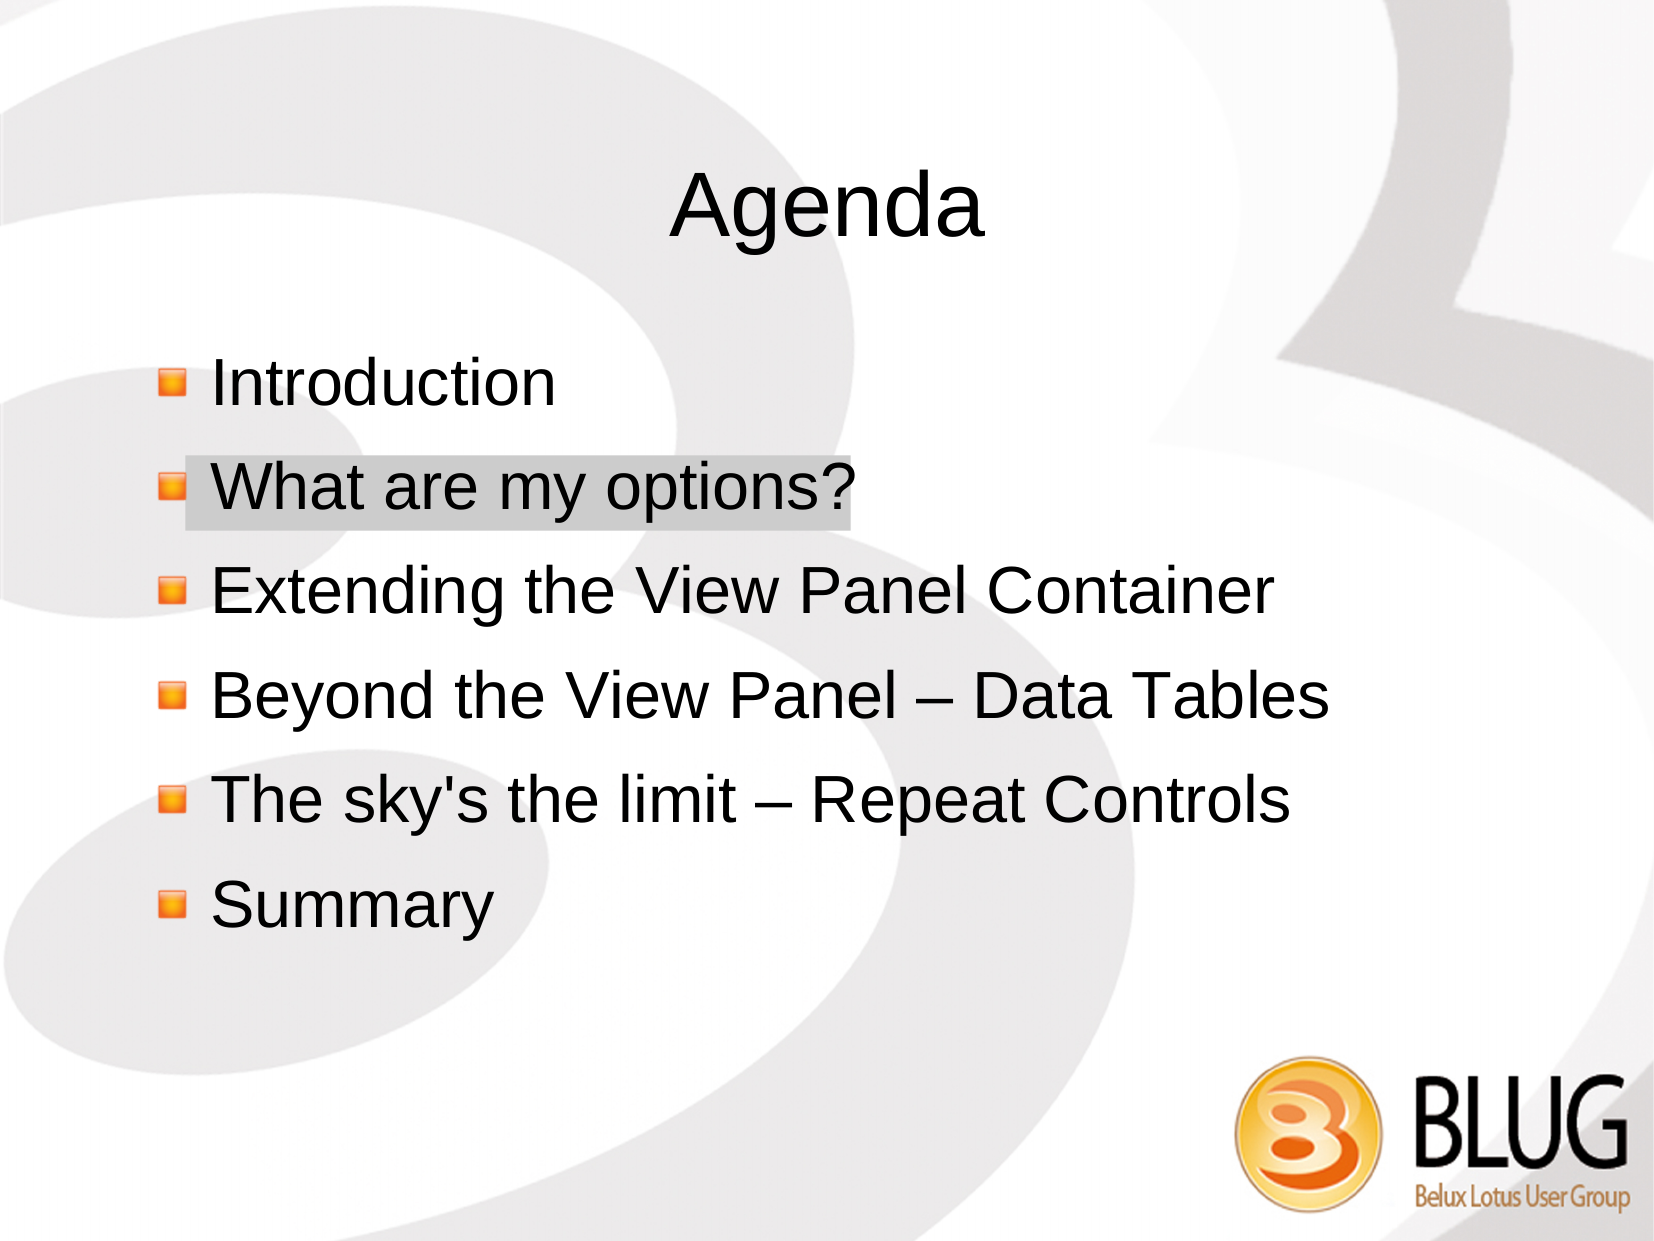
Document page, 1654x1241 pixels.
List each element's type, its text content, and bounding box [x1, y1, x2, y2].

picture [0, 0, 1654, 1241]
list Introduction What are my options? Extending the View Panel Container Beyond the View Panel – Data Tables The sky's the limit – Repeat Controls Summary [121, 344, 1534, 1126]
title Agenda [121, 102, 1534, 310]
